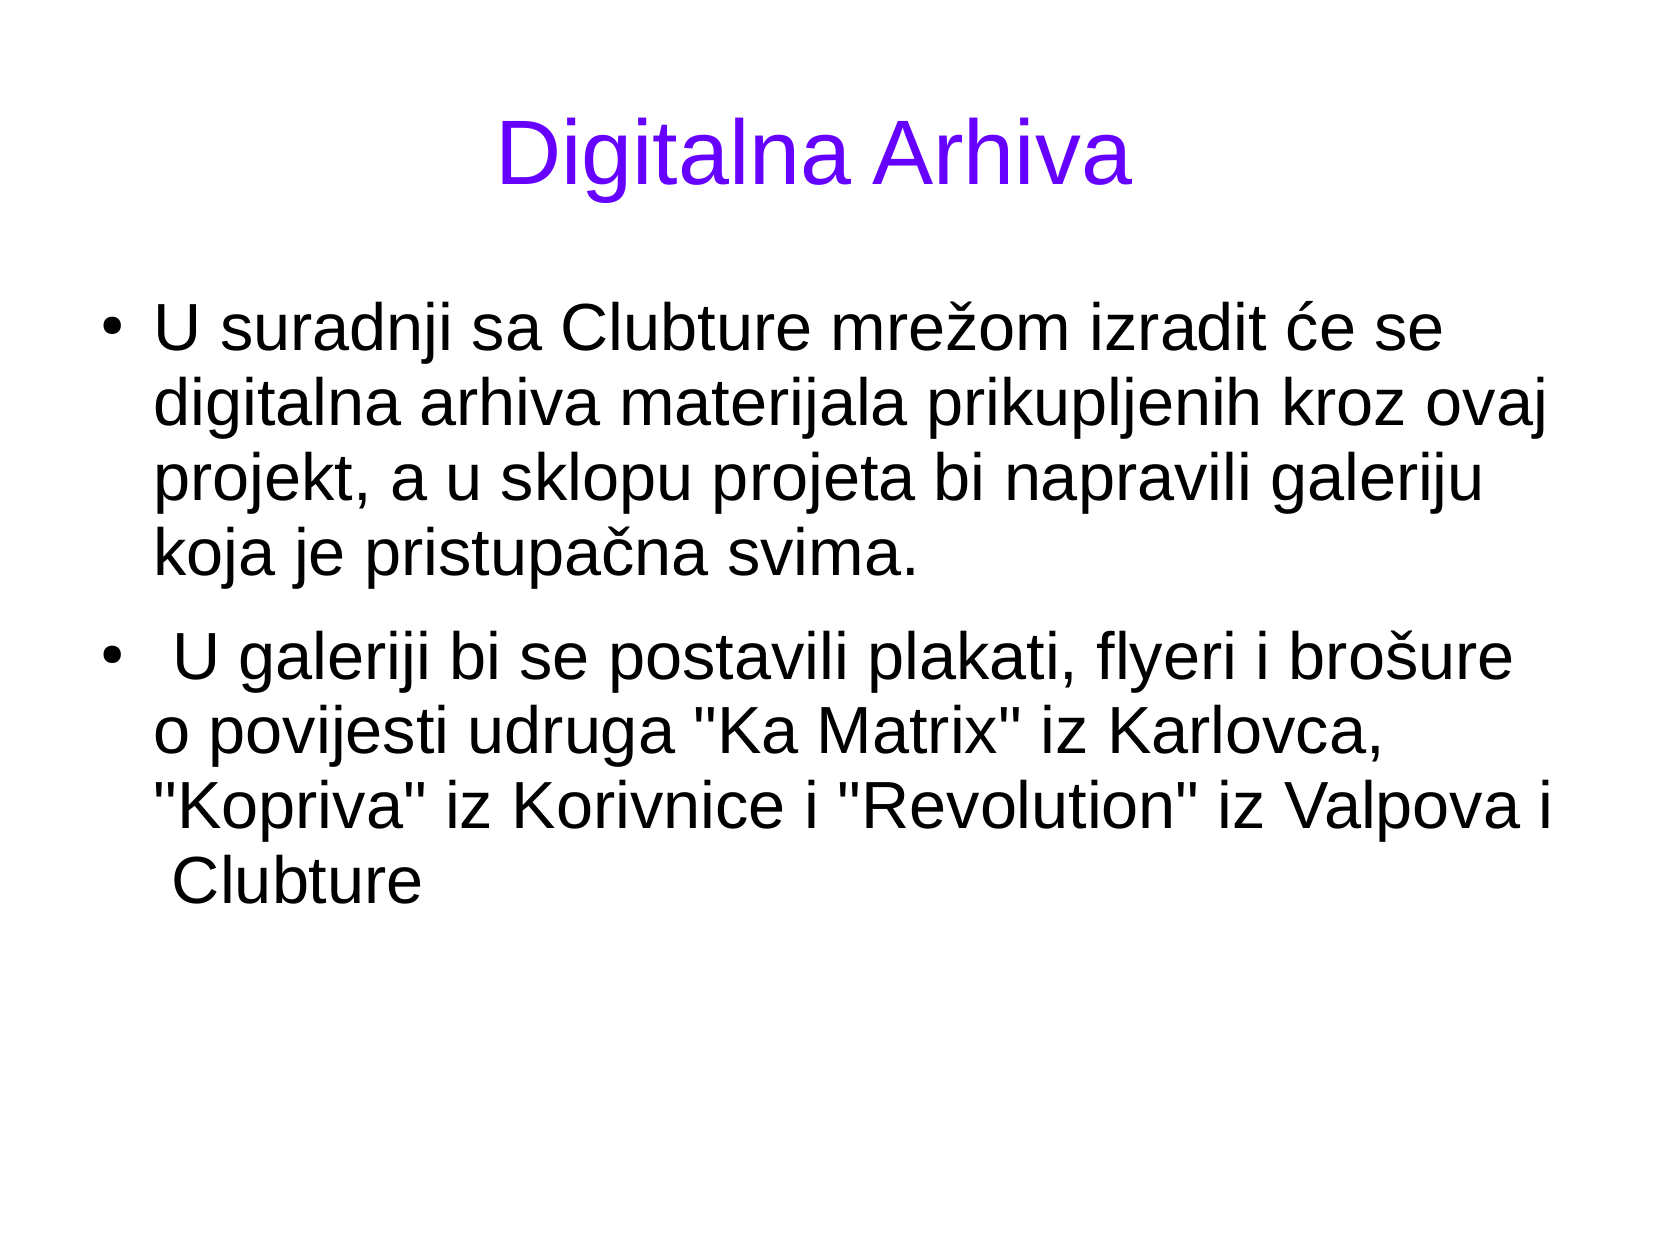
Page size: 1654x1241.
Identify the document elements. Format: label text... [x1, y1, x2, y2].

title Digitalna Arhiva [82, 49, 1571, 257]
list U suradnji sa Clubture mrežom izradit će se digitalna arhiva materijala prikupljenih kroz ovaj projekt, a u sklopu projeta bi napravili galeriju koja je pristupačna svima. U galeriji bi se postavili plakati, flyeri i brošure o povijesti udruga "Ka Matrix" iz Karlovca, "Kopriva" iz Korivnice i "Revolution" iz Valpova i Clubture [82, 290, 1571, 1109]
